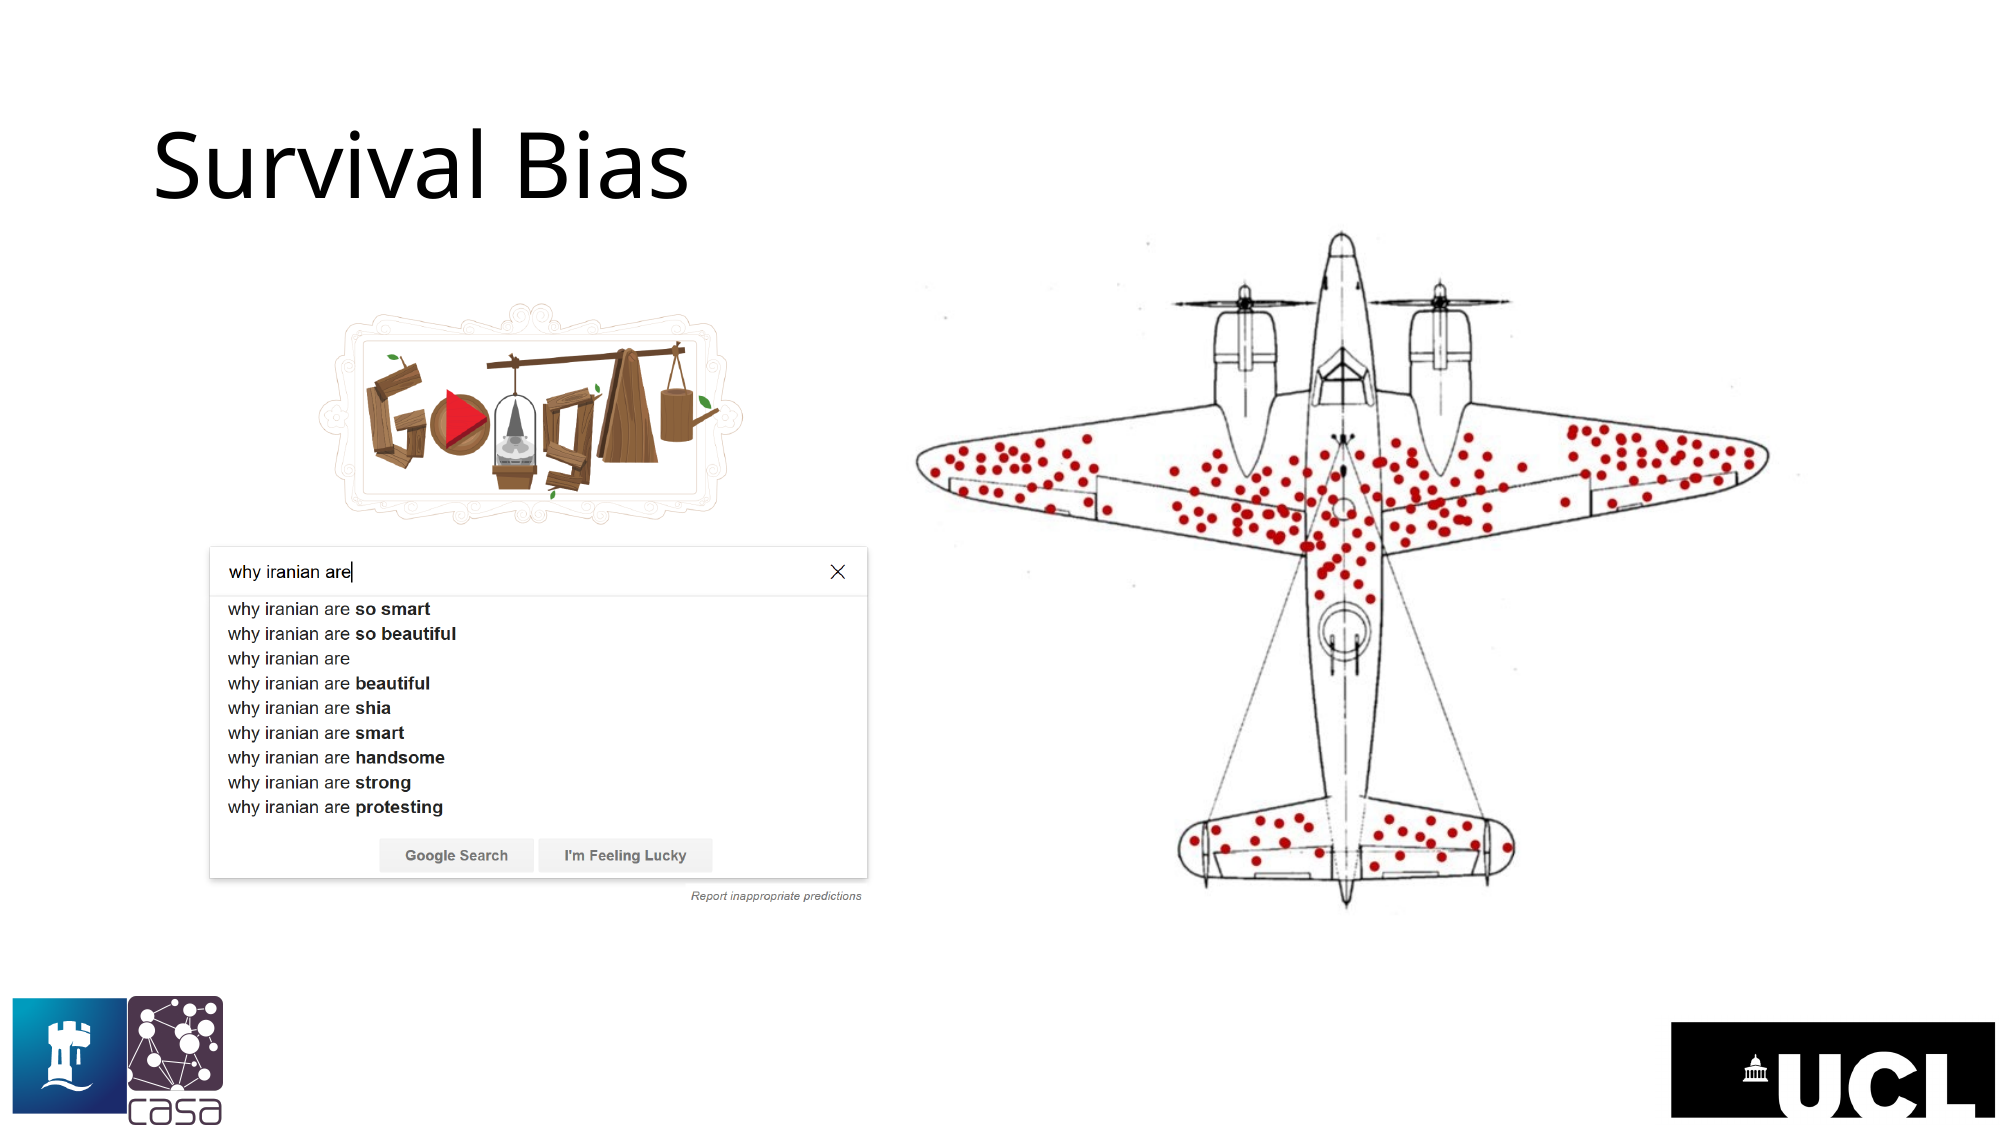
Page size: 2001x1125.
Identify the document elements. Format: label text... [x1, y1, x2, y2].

title Survival Bias [137, 59, 1863, 278]
picture [185, 205, 1827, 920]
